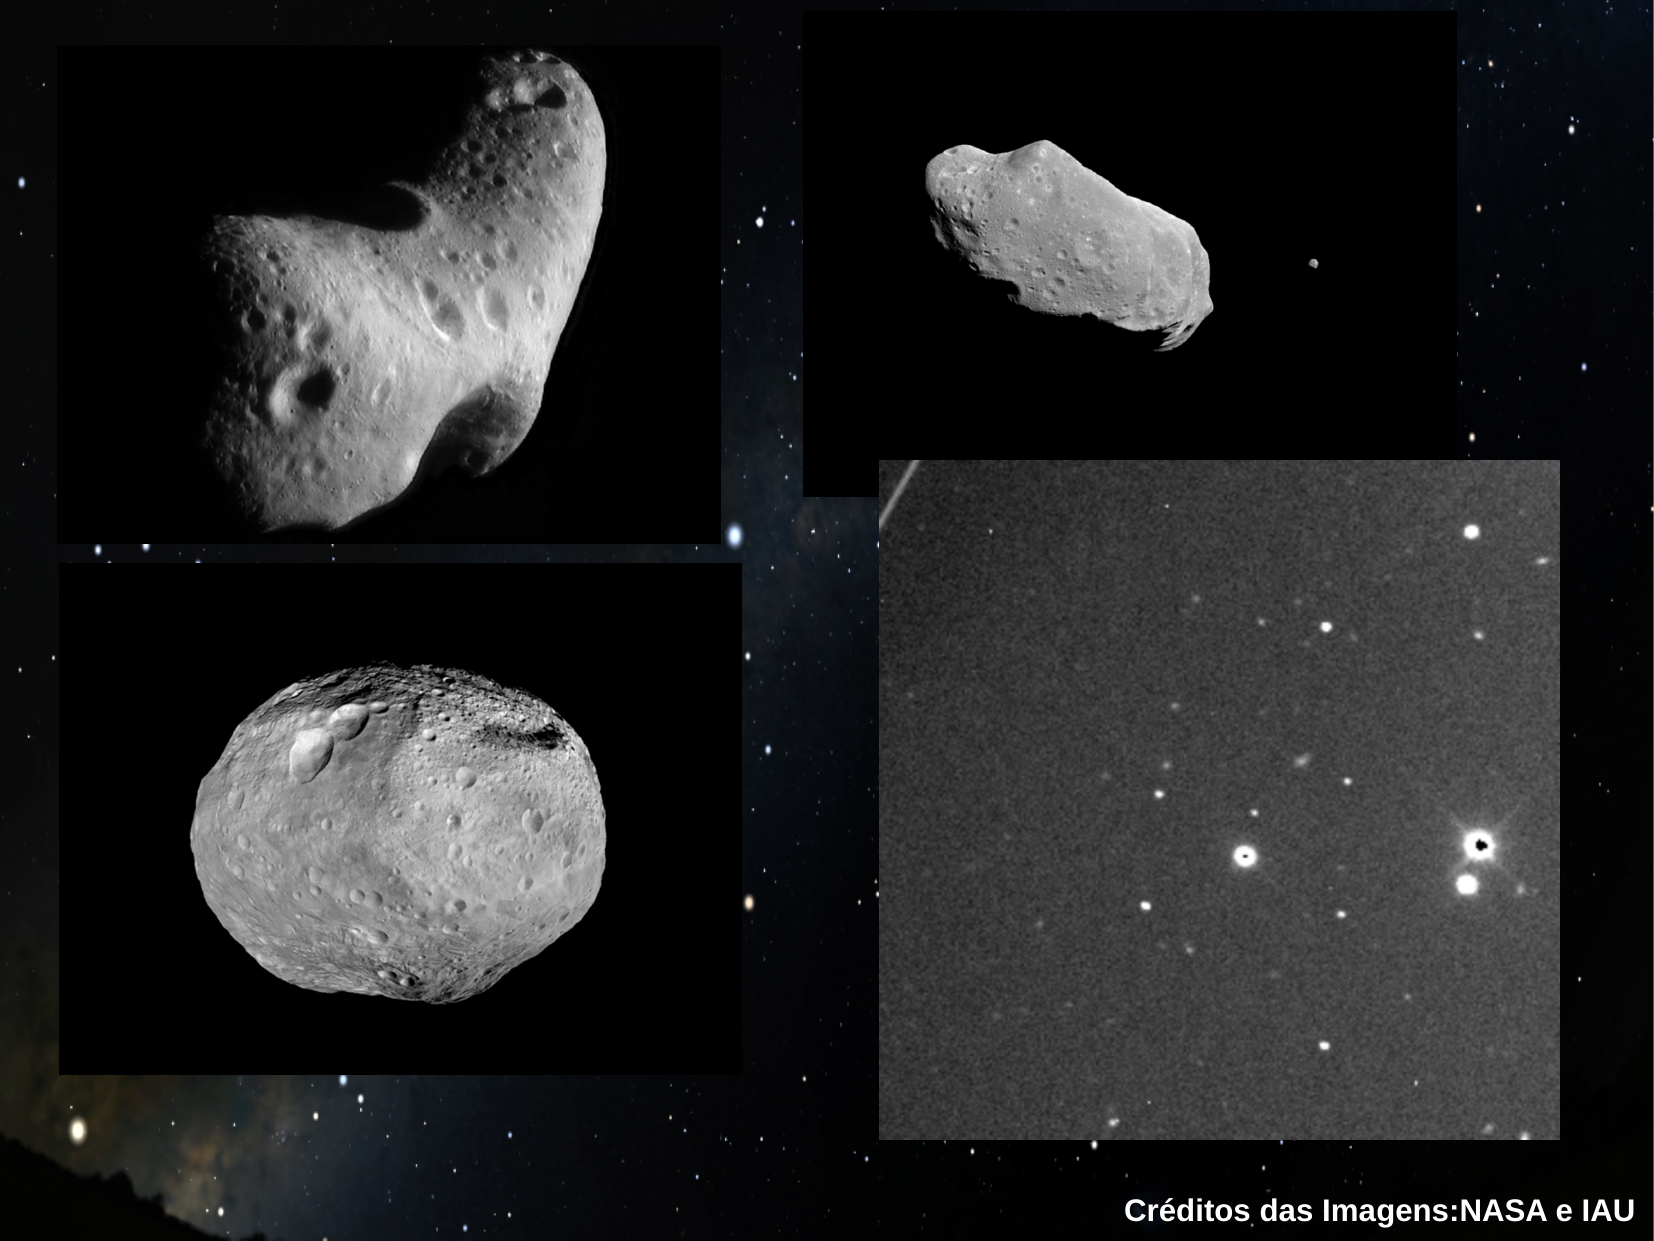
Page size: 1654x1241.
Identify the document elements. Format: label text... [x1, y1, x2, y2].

picture [0, 0, 1654, 1241]
text_box Créditos das Imagens:NASA e IAU [0, 1193, 1637, 1241]
